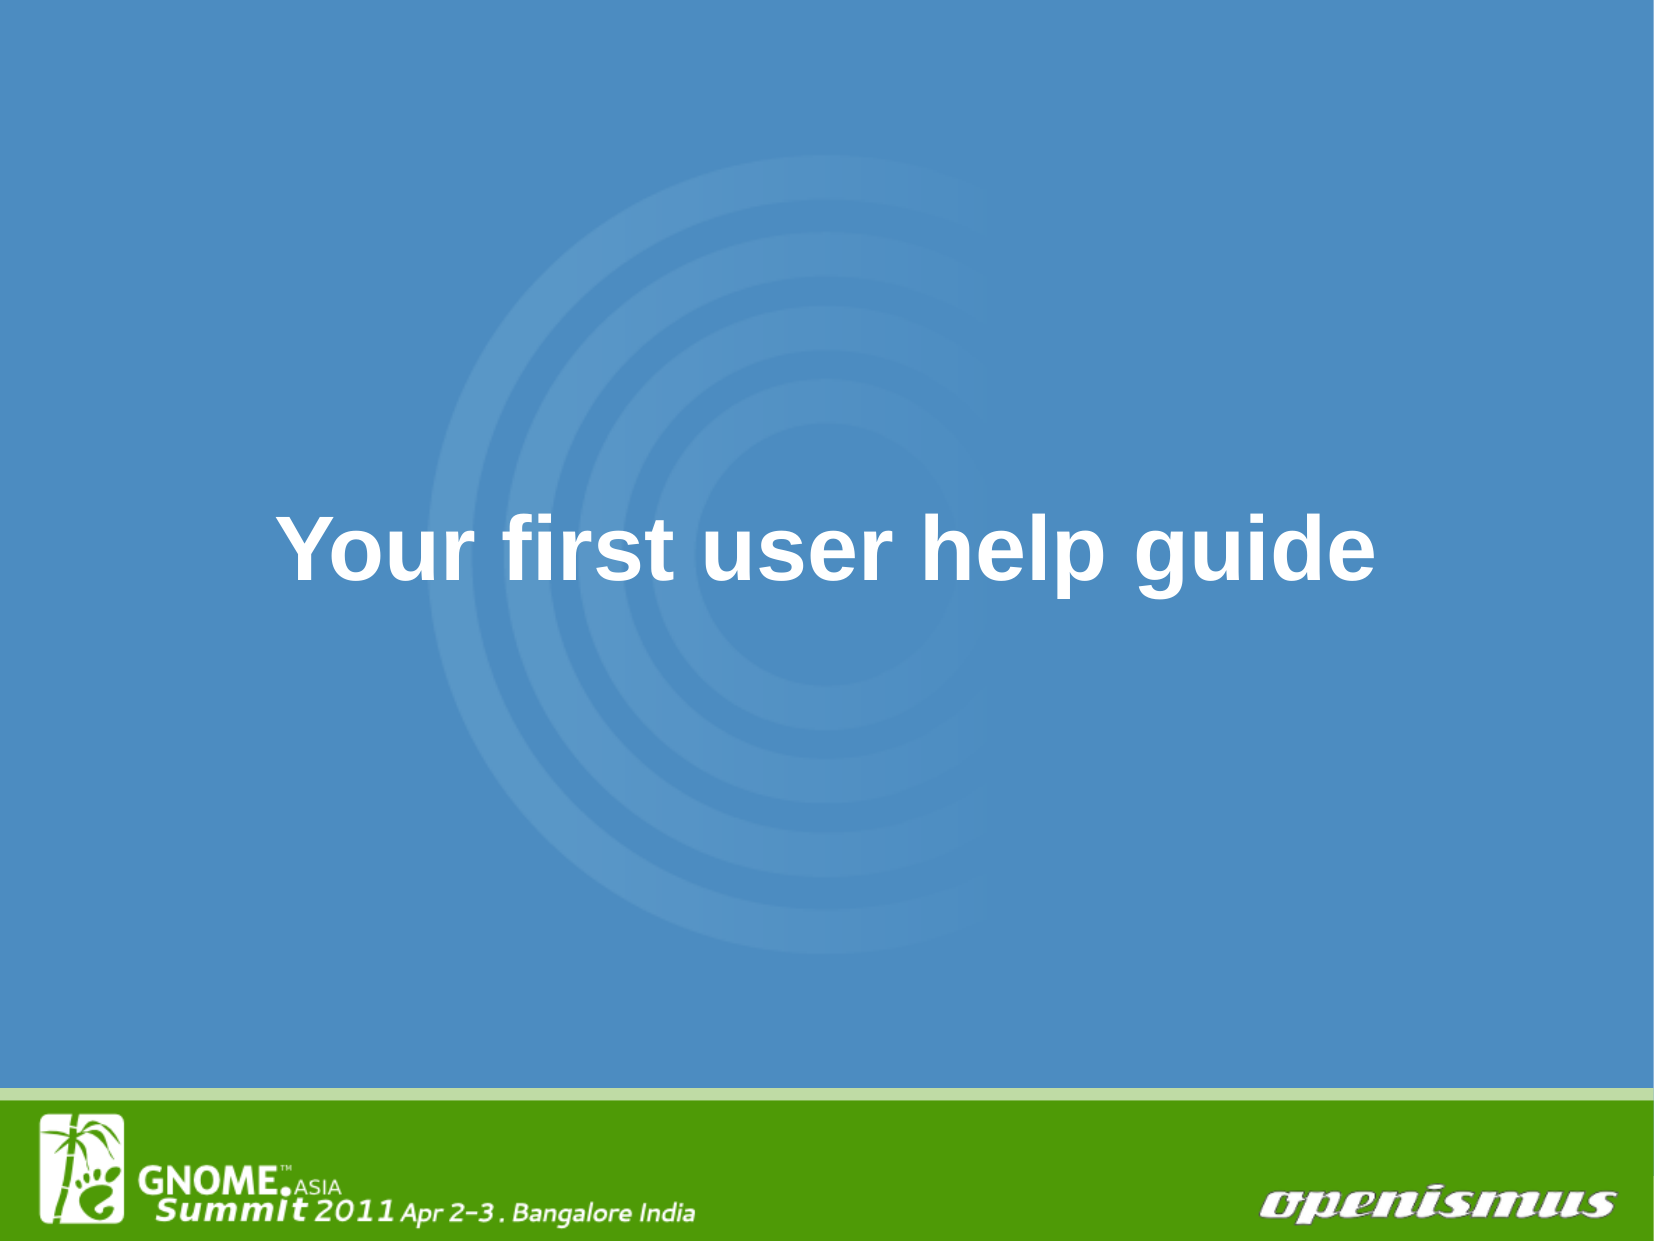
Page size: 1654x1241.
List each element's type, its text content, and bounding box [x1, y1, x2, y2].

title Your first user help guide [82, 445, 1571, 653]
picture [0, 0, 1654, 1241]
